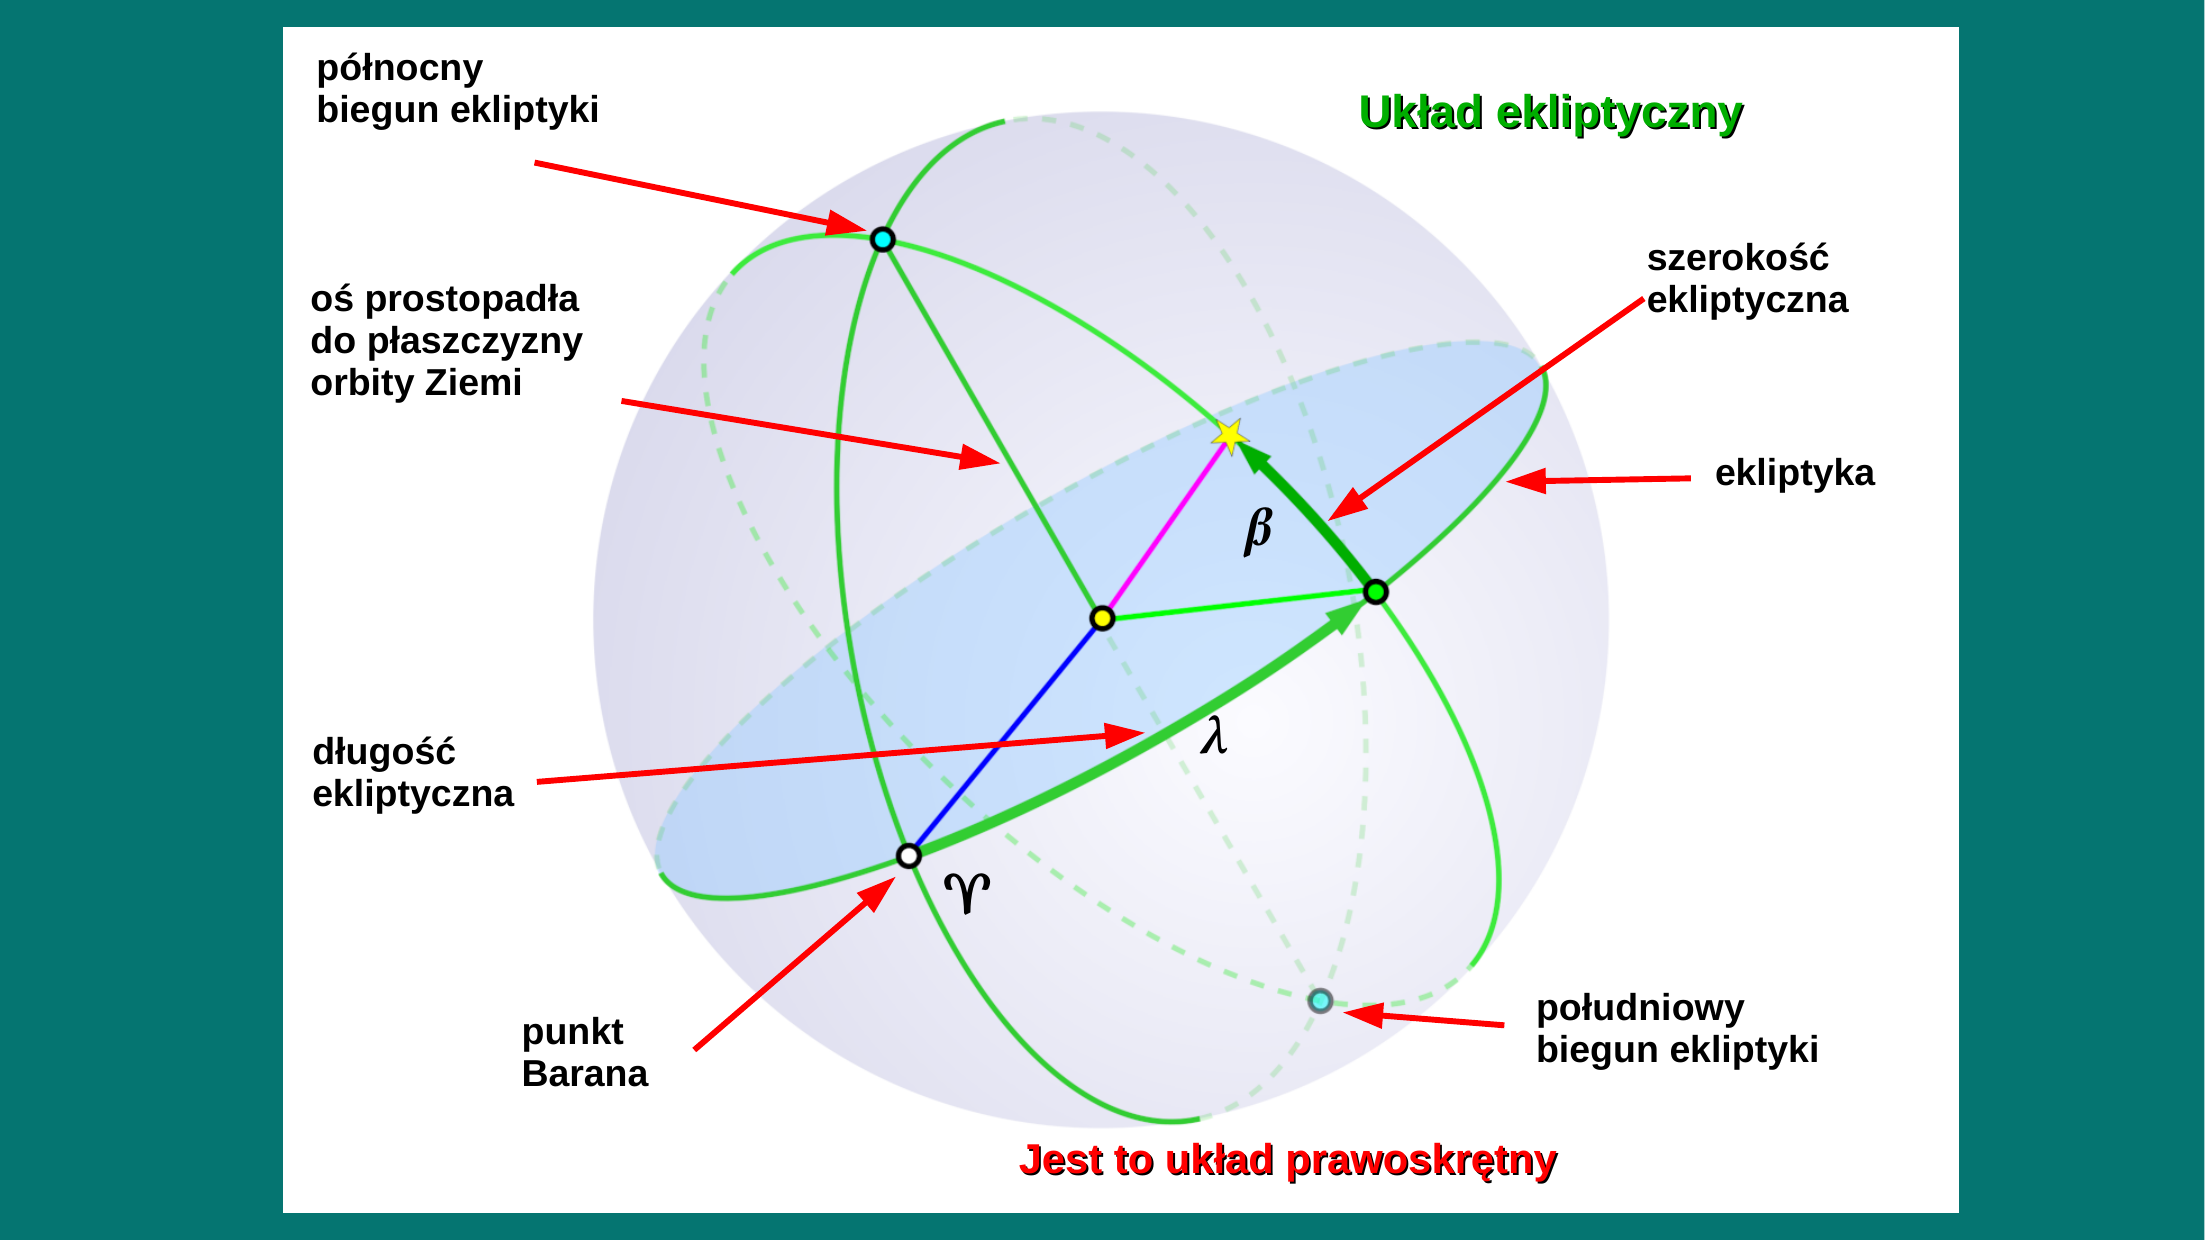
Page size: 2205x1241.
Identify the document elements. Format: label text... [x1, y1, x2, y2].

text_box β [1227, 489, 1305, 592]
text_box Jest to układ prawoskrętny [1004, 1128, 1777, 1210]
text_box długość ekliptyczna [297, 723, 607, 855]
text_box punkt Barana [506, 1003, 716, 1135]
text_box oś prostopadła do płaszczyzny orbity Ziemi [295, 269, 700, 458]
text_box ekliptyka [1700, 444, 1965, 520]
text_box ♈ [928, 851, 1033, 954]
text_box północny biegun ekliptyki [301, 39, 720, 172]
text_box λ [1186, 697, 1262, 800]
picture [283, 27, 1959, 1213]
text_box szerokość ekliptyczna [1632, 229, 1942, 362]
text_box Układ ekliptyczny [1343, 78, 1897, 168]
text_box południowy biegun ekliptyki [1521, 979, 1940, 1111]
